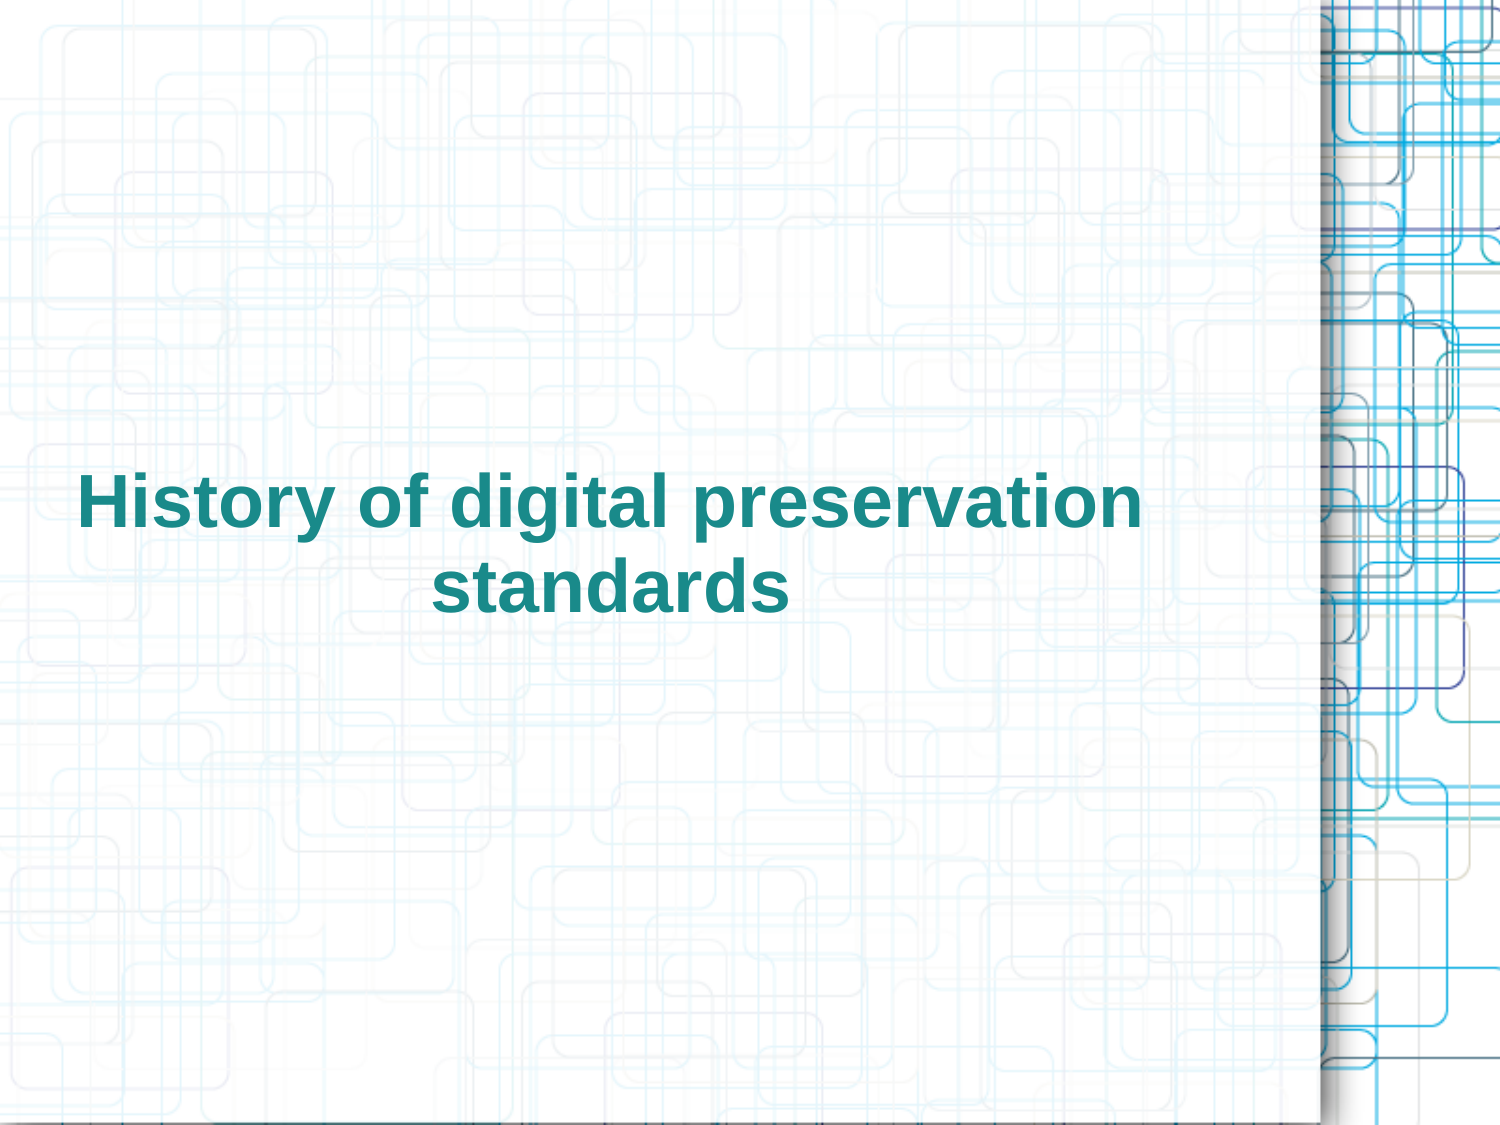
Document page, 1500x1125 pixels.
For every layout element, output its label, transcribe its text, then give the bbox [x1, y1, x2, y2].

title History of digital preservation standards [70, 441, 1152, 647]
picture [0, 0, 1500, 1125]
